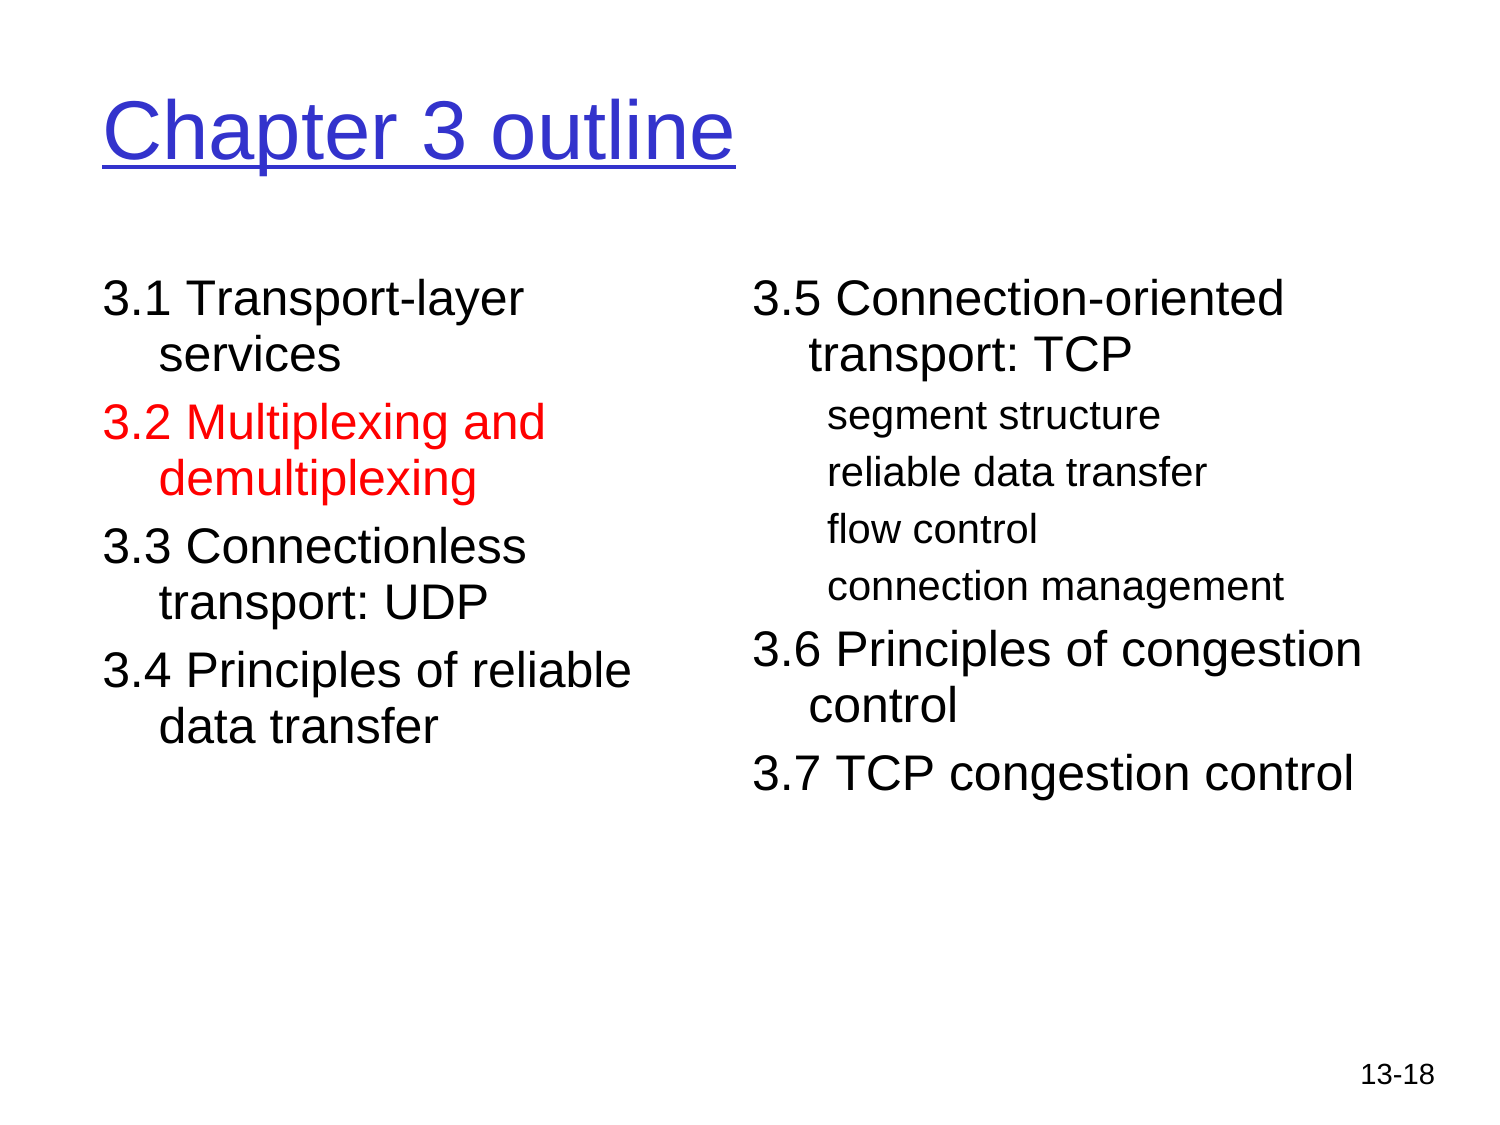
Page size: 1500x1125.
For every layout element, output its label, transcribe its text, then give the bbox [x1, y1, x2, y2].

list 3.5 Connection-oriented transport: TCP segment structure reliable data transfer flow control connection management 3.6 Principles of congestion control 3.7 TCP congestion control [737, 262, 1403, 1026]
title Chapter 3 outline [87, 37, 1363, 225]
list 3.1 Transport-layer services 3.2 Multiplexing and demultiplexing 3.3 Connectionless transport: UDP 3.4 Principles of reliable data transfer [87, 262, 713, 1026]
